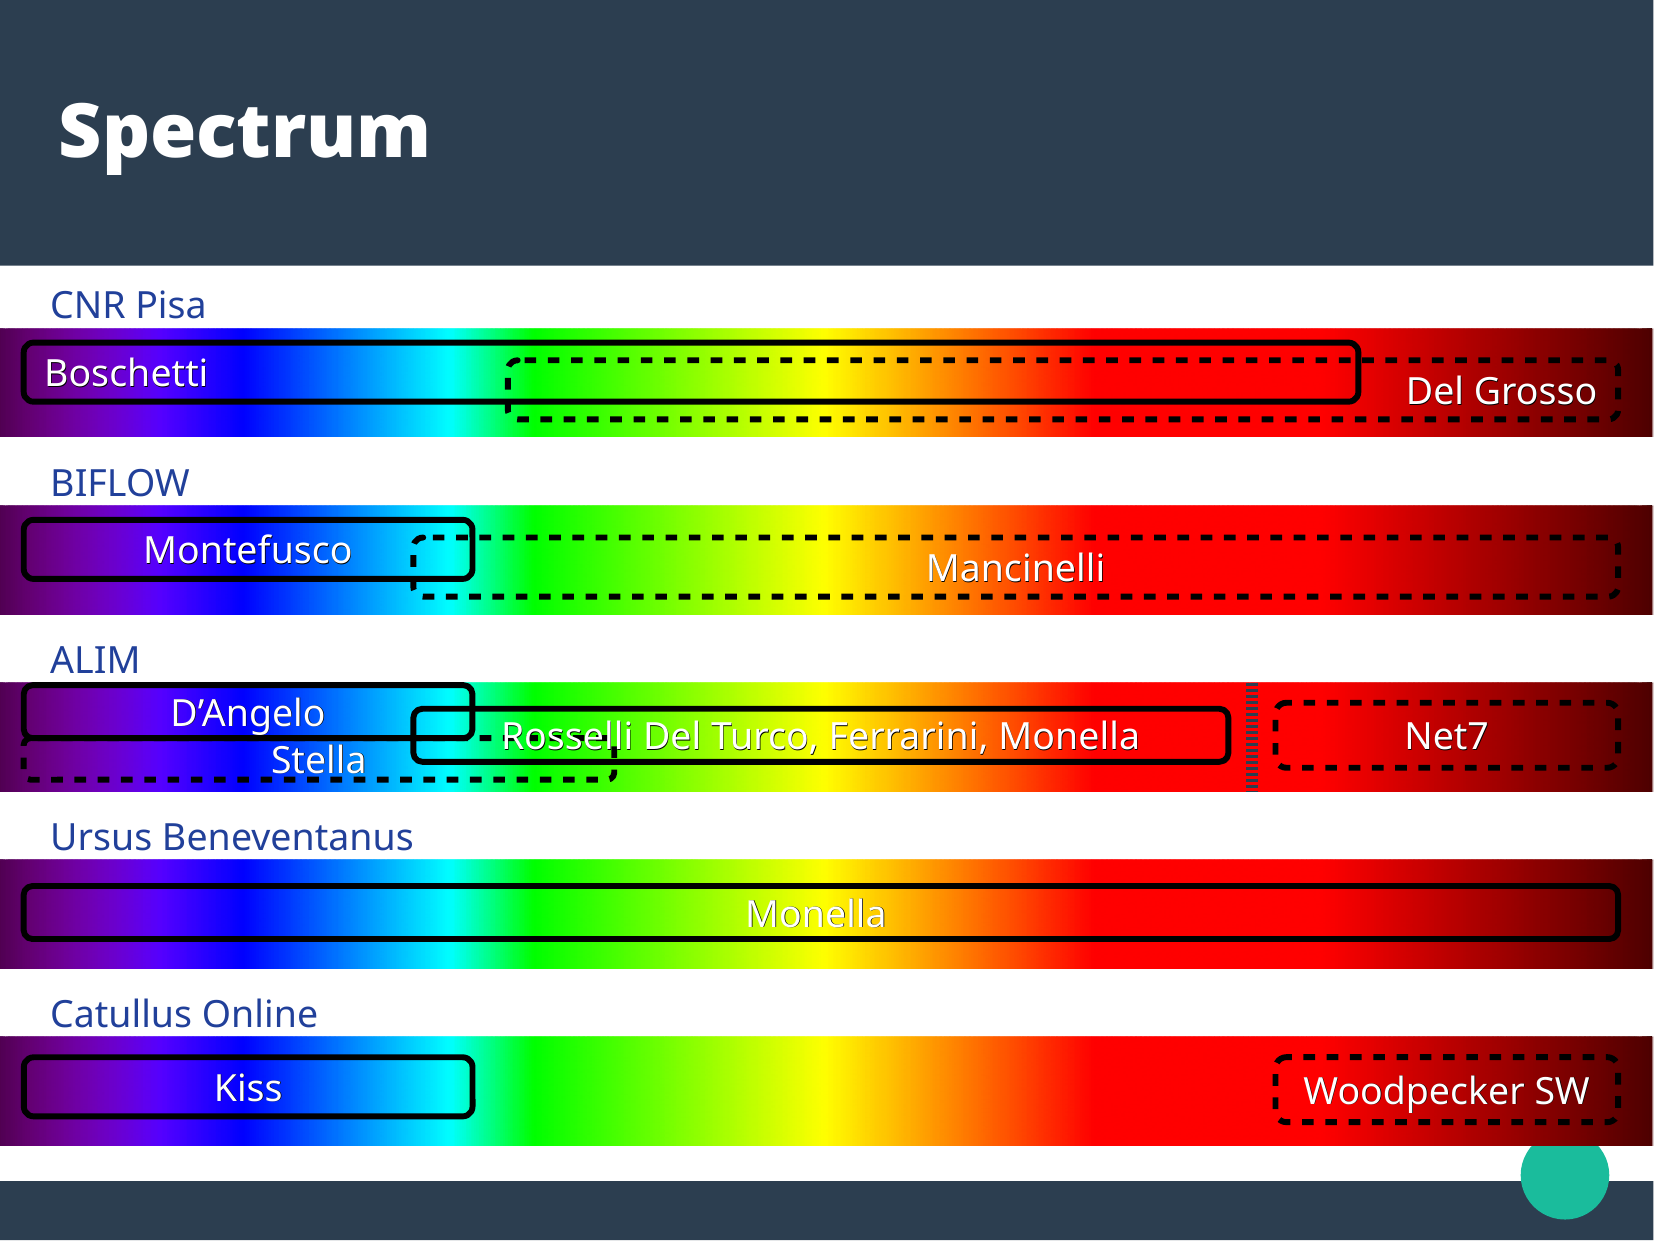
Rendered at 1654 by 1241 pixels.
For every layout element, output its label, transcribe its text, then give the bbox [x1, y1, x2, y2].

text_box Catullus Online [35, 980, 351, 1039]
text_box Rosselli Del Turco, Ferrarini, Monella [413, 708, 1229, 762]
text_box Monella [23, 886, 1619, 940]
text_box Del Grosso [507, 360, 1619, 420]
text_box ALIM [35, 625, 156, 685]
picture [0, 682, 387, 792]
text_box Stella [23, 738, 615, 780]
text_box Boschetti [23, 342, 1359, 402]
text_box Woodpecker SW [1275, 1057, 1619, 1123]
text_box D’Angelo [23, 685, 473, 738]
title Spectrum [59, 49, 1595, 207]
text_box Net7 [1275, 702, 1619, 768]
picture [0, 1036, 1654, 1146]
text_box Mancinelli [413, 537, 1619, 597]
text_box BIFLOW [35, 448, 210, 508]
text_box CNR Pisa [35, 271, 233, 331]
picture [0, 505, 1654, 615]
picture [0, 859, 1654, 969]
text_box Montefusco [23, 519, 473, 579]
picture [0, 328, 1654, 438]
text_box Kiss [23, 1057, 473, 1117]
text_box Ursus Beneventanus [35, 803, 508, 862]
picture [156, 682, 1654, 792]
